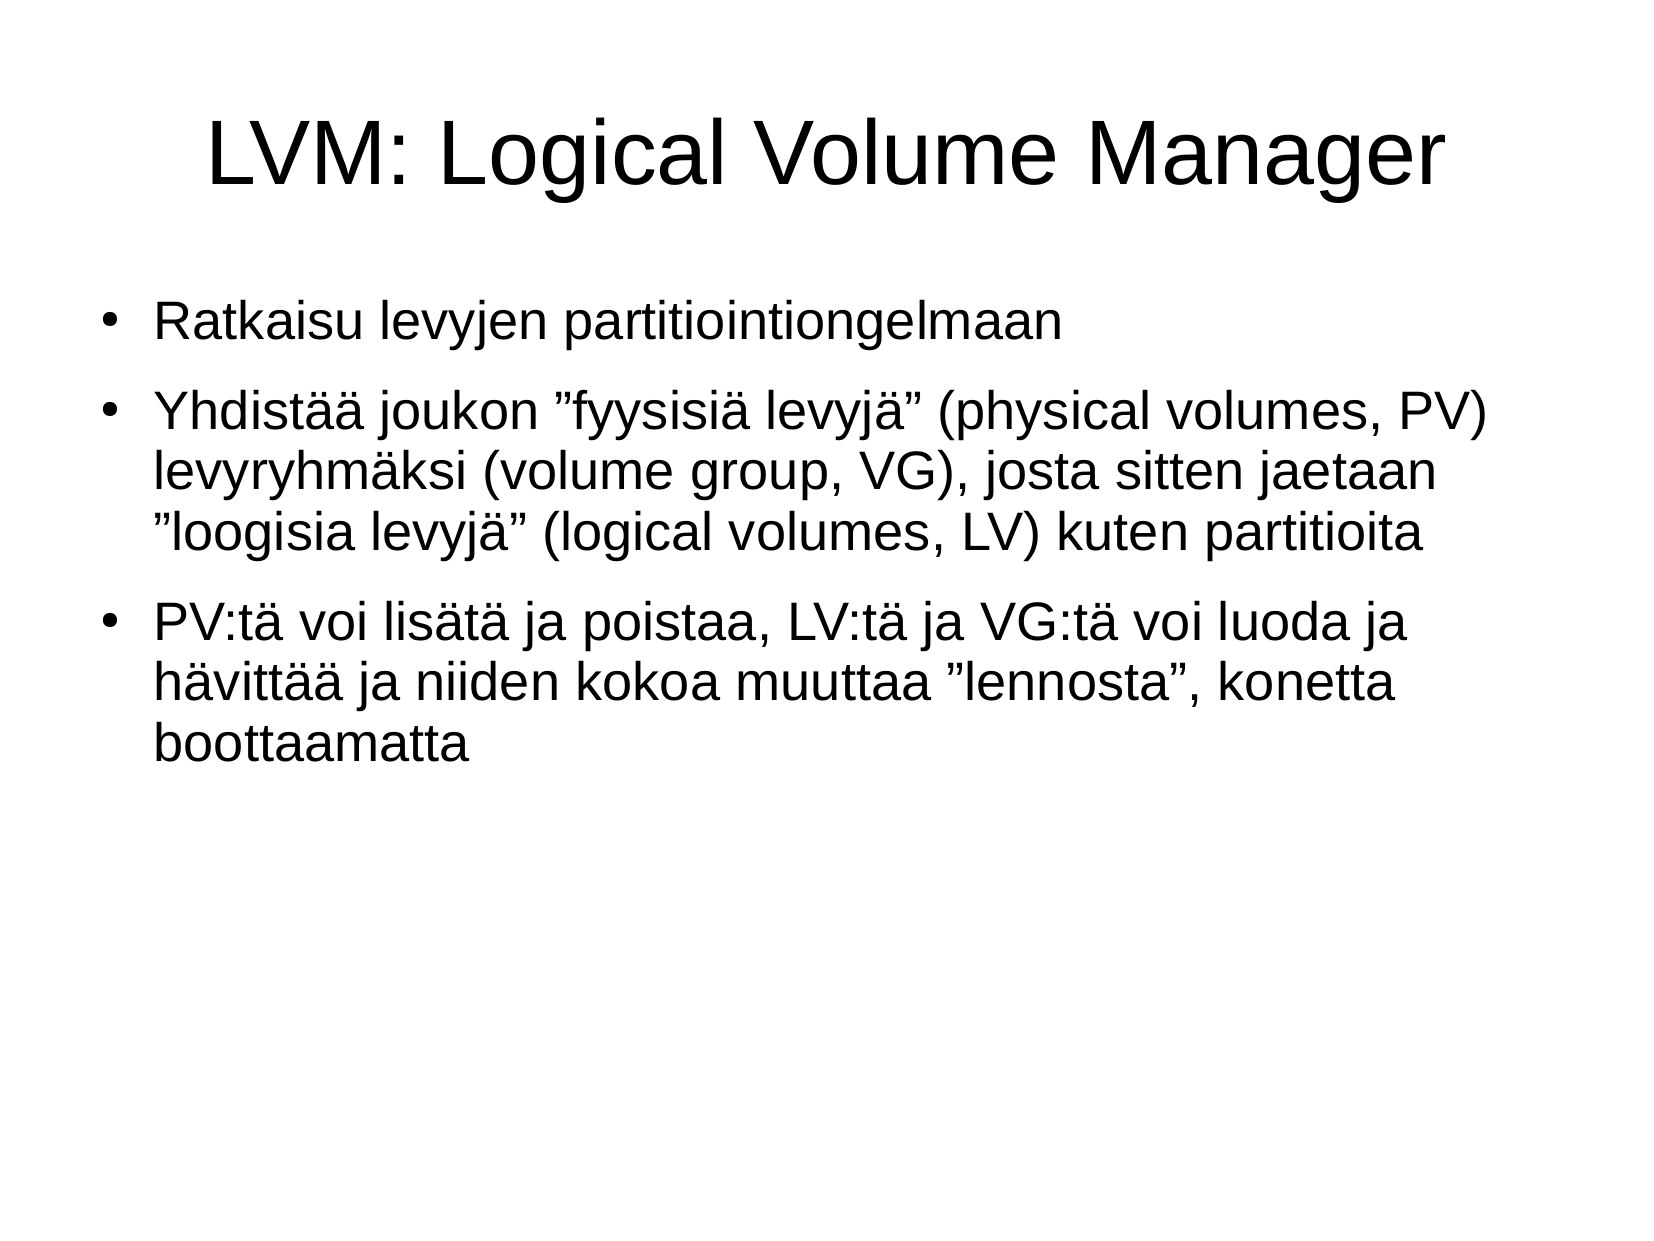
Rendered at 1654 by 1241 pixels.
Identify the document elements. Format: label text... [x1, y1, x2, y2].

title LVM: Logical Volume Manager [82, 49, 1571, 257]
list Ratkaisu levyjen partitiointiongelmaan Yhdistää joukon ”fyysisiä levyjä” (physical volumes, PV) levyryhmäksi (volume group, VG), josta sitten jaetaan ”loogisia levyjä” (logical volumes, LV) kuten partitioita PV:tä voi lisätä ja poistaa, LV:tä ja VG:tä voi luoda ja hävittää ja niiden kokoa muuttaa ”lennosta”, konetta boottaamatta [82, 290, 1571, 1010]
